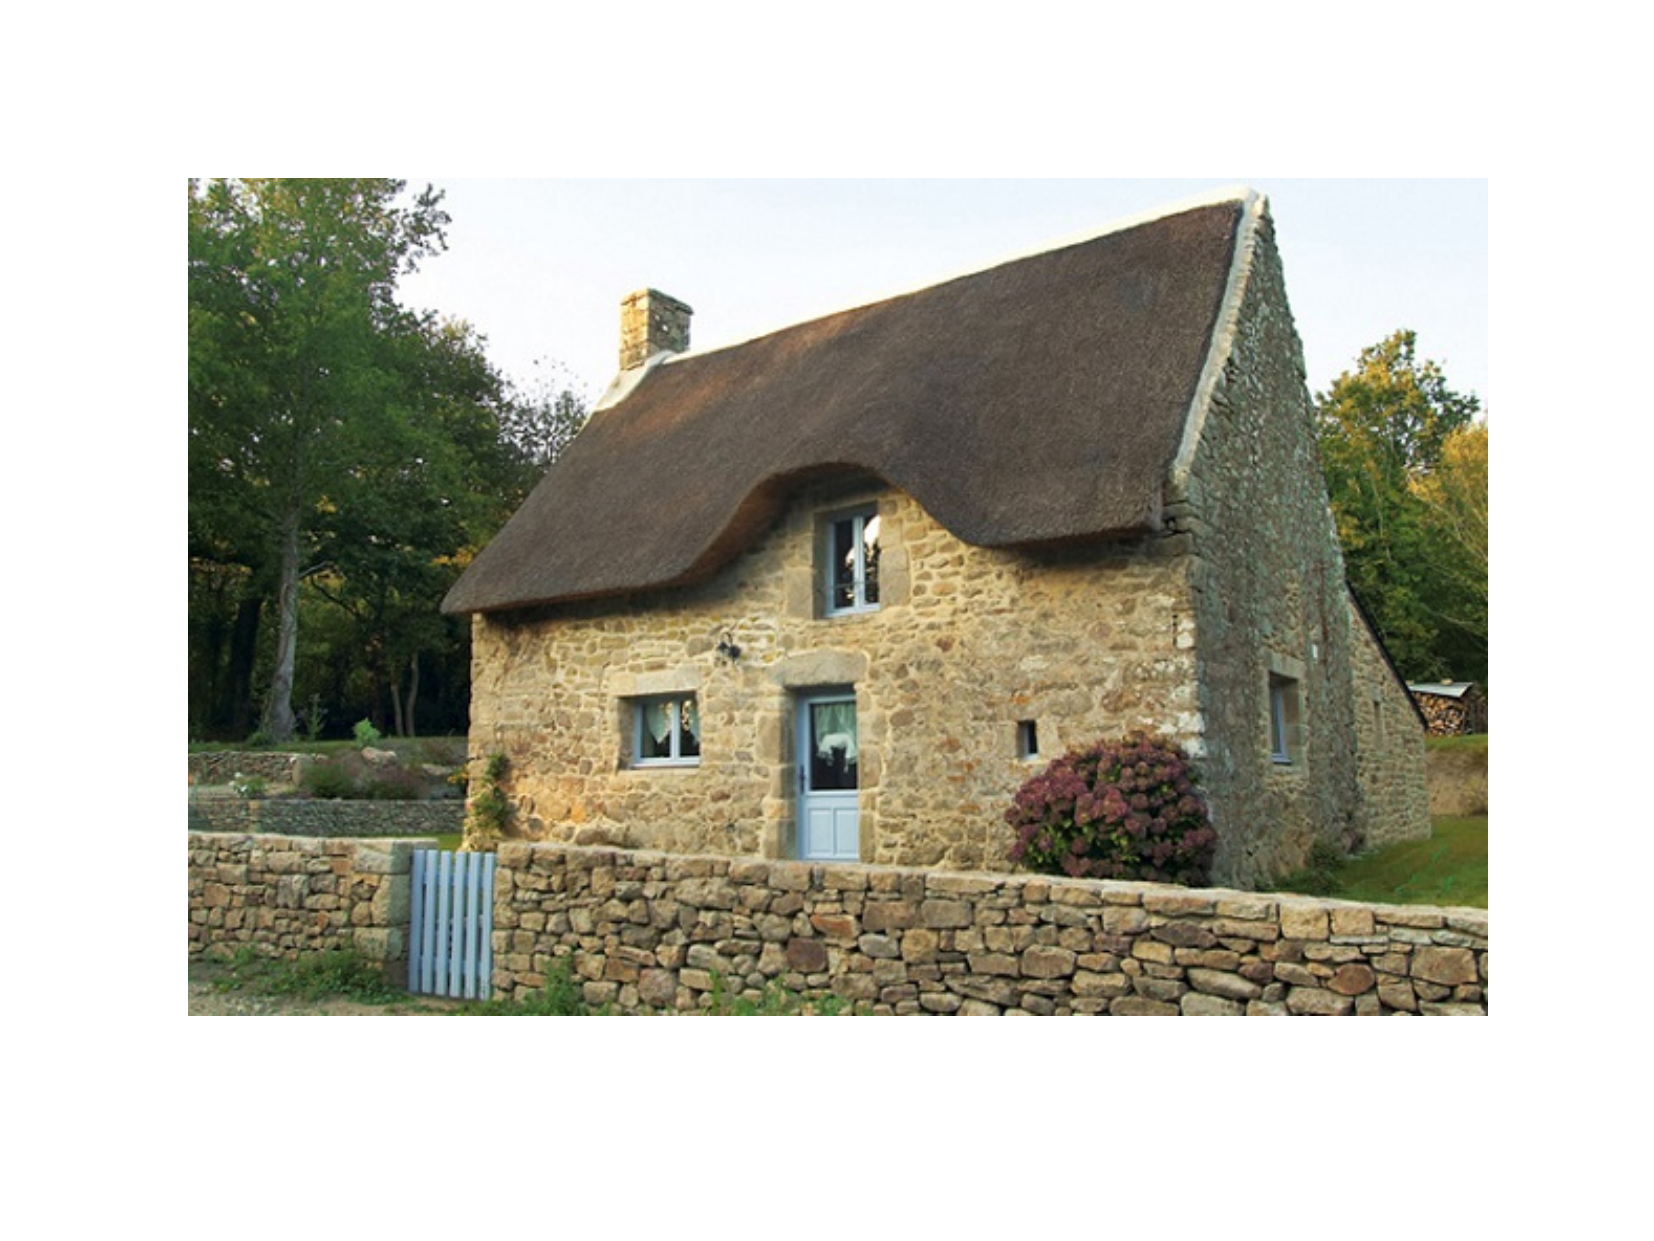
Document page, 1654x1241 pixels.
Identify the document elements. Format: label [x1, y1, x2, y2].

picture [188, 178, 1488, 1016]
